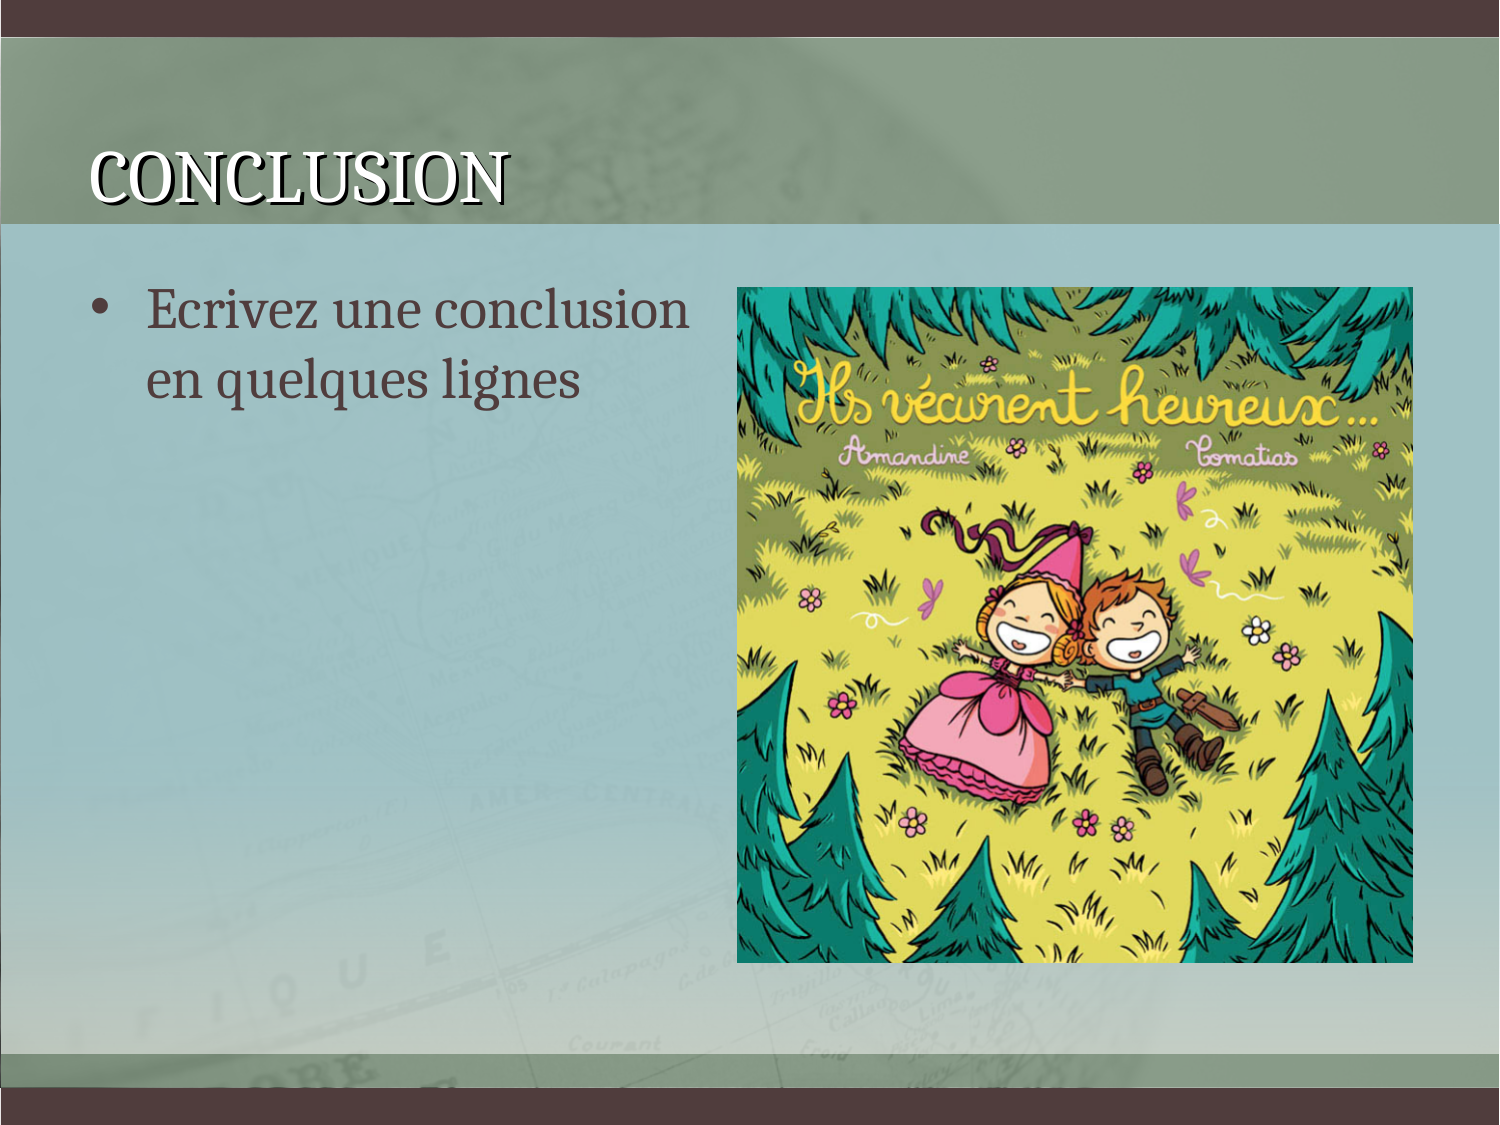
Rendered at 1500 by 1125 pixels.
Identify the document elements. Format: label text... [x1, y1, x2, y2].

title CONCLUSION [75, 37, 1426, 225]
picture [0, 223, 1500, 1056]
list Ecrivez une conclusion en quelques lignes [75, 262, 738, 1005]
